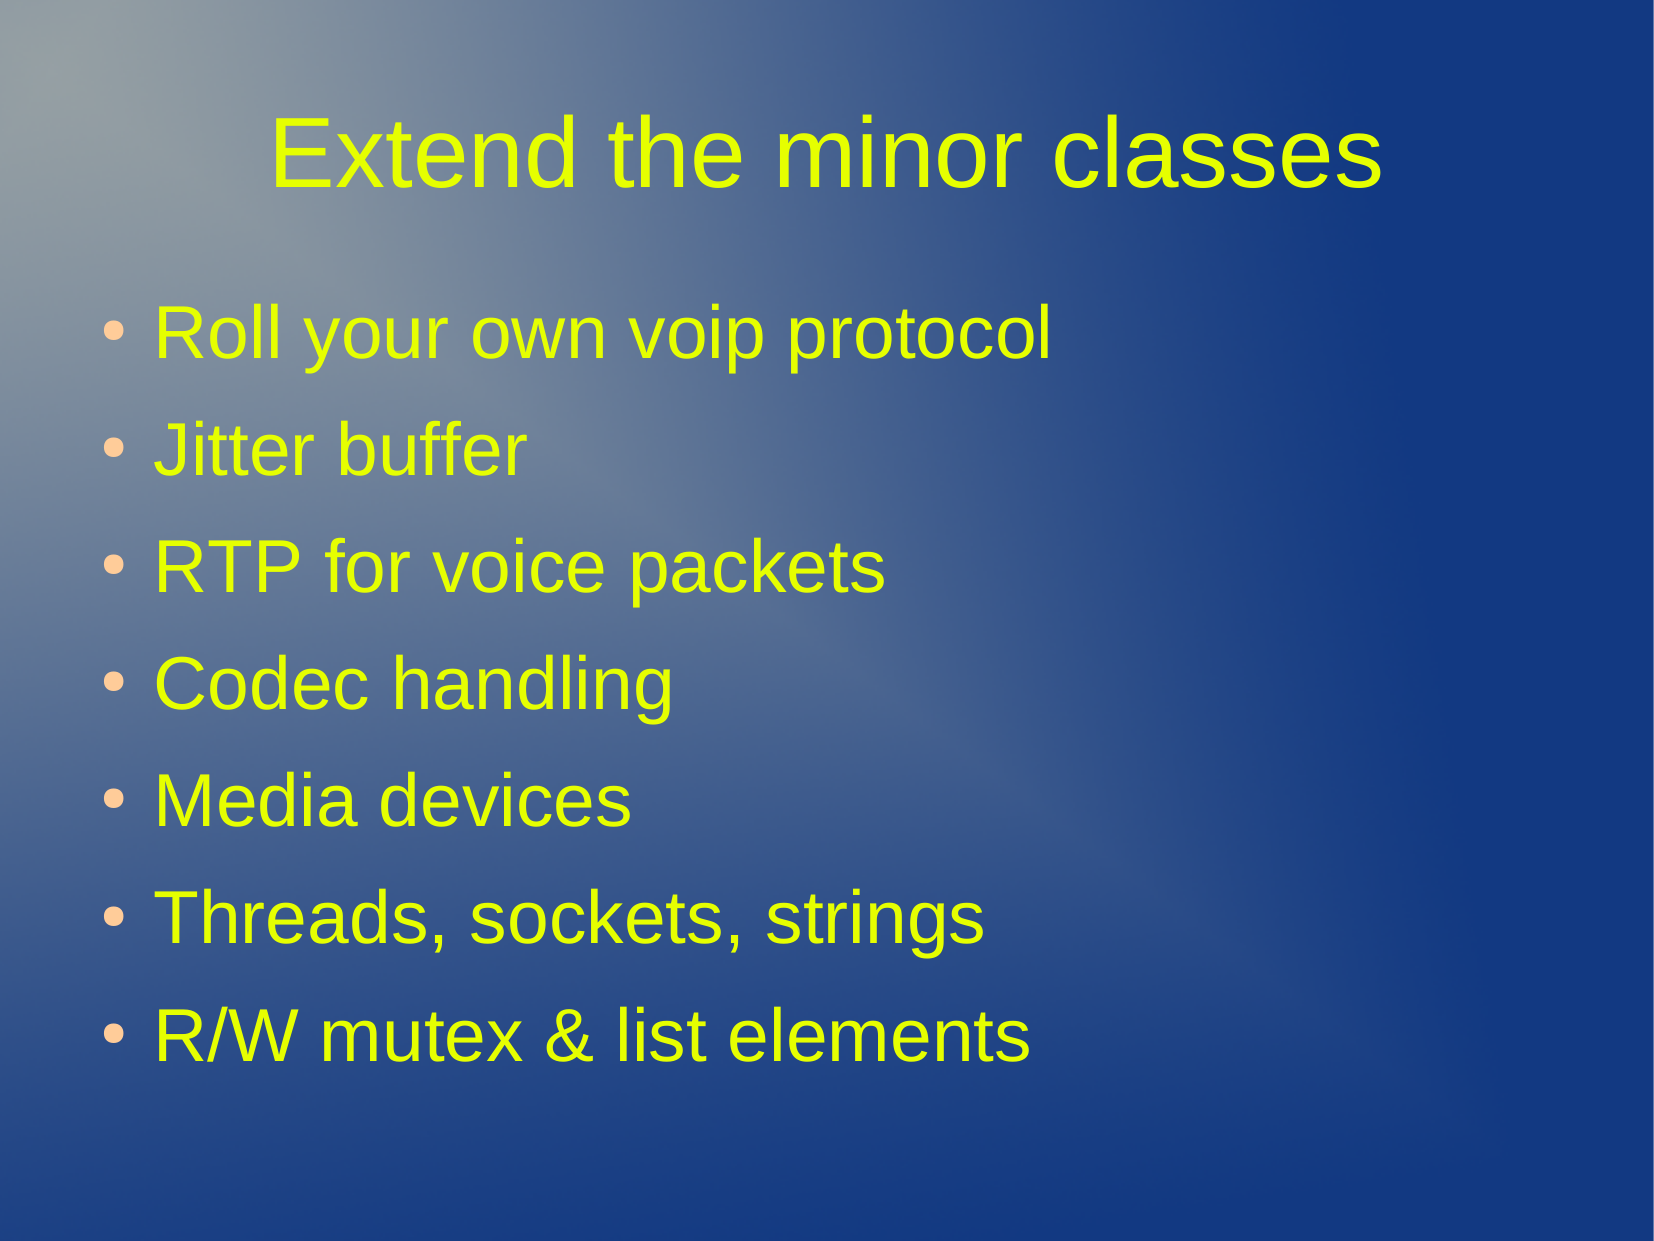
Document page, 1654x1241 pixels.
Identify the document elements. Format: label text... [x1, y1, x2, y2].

picture [0, 0, 1654, 1241]
title Extend the minor classes [82, 56, 1571, 250]
list Roll your own voip protocol Jitter buffer RTP for voice packets Codec handling Media devices Threads, sockets, strings R/W mutex & list elements [82, 290, 1571, 1094]
